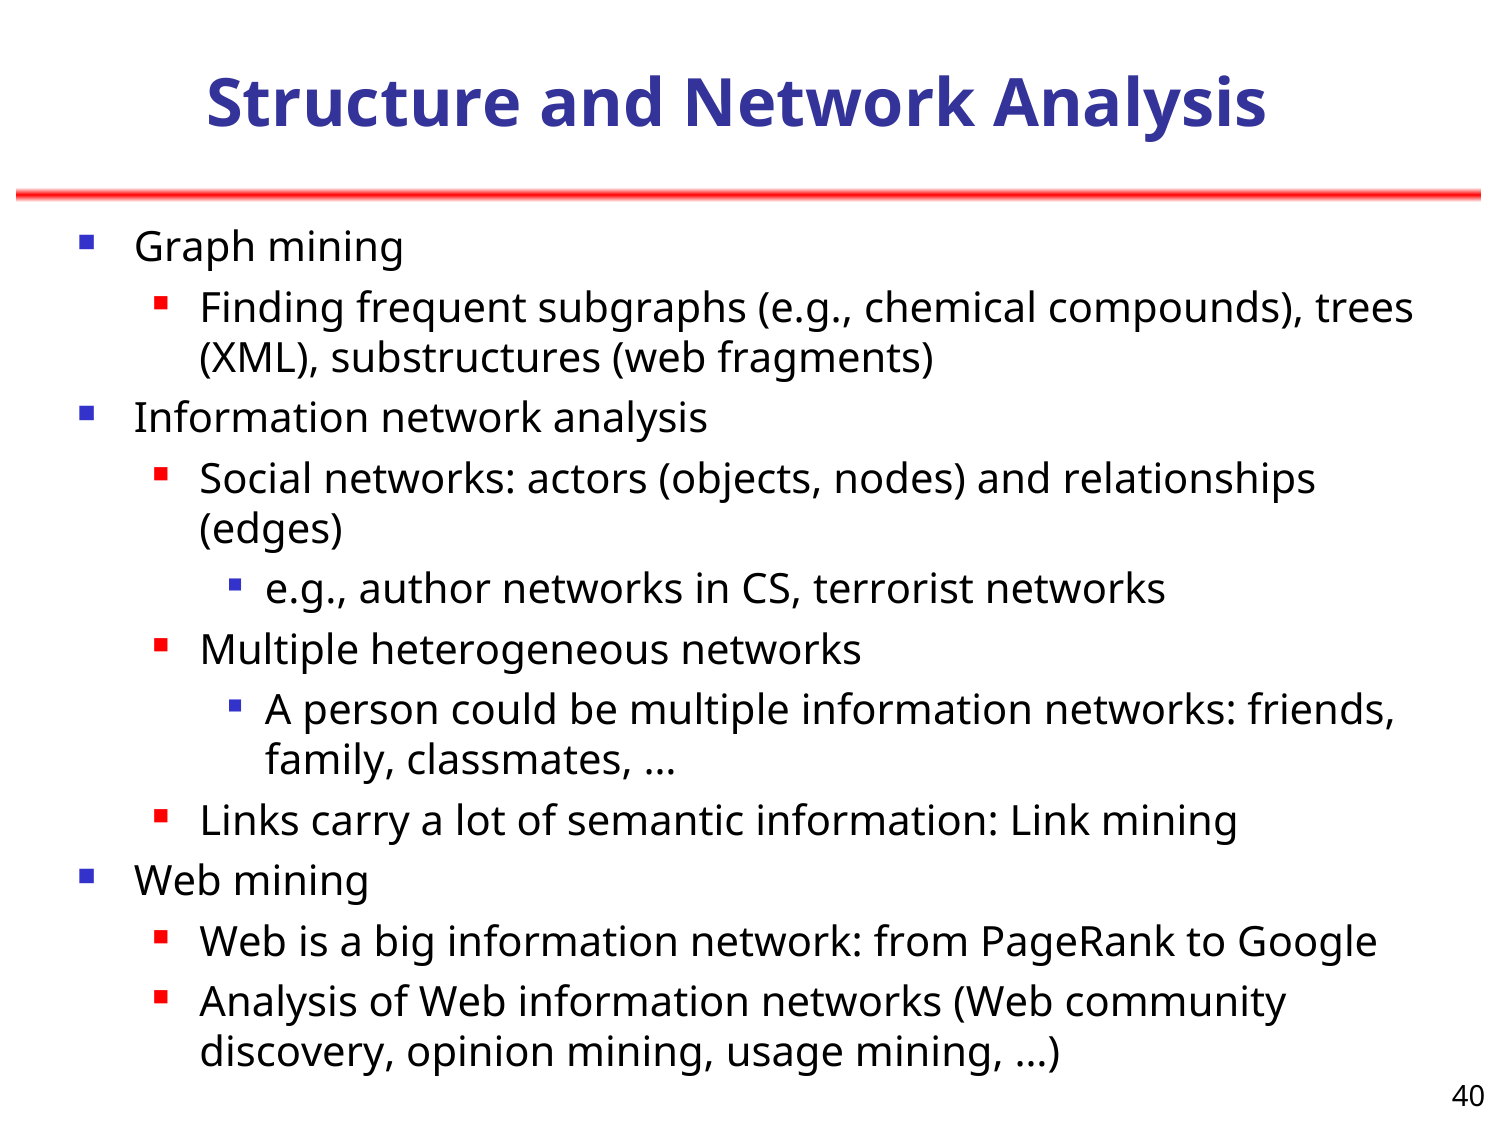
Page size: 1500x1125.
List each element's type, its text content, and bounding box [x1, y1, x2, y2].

text_box <number> [1450, 1050, 1500, 1125]
title Structure and Network Analysis [0, 24, 1475, 176]
list Graph mining Finding frequent subgraphs (e.g., chemical compounds), trees (XML), substructures (web fragments) Information network analysis Social networks: actors (objects, nodes) and relationships (edges) e.g., author networks in CS, terrorist networks Multiple heterogeneous networks A person could be multiple information networks: friends, family, classmates, … Links carry a lot of semantic information: Link mining Web mining Web is a big information network: from PageRank to Google Analysis of Web information networks (Web community discovery, opinion mining, usage mining, …) [62, 212, 1450, 1125]
